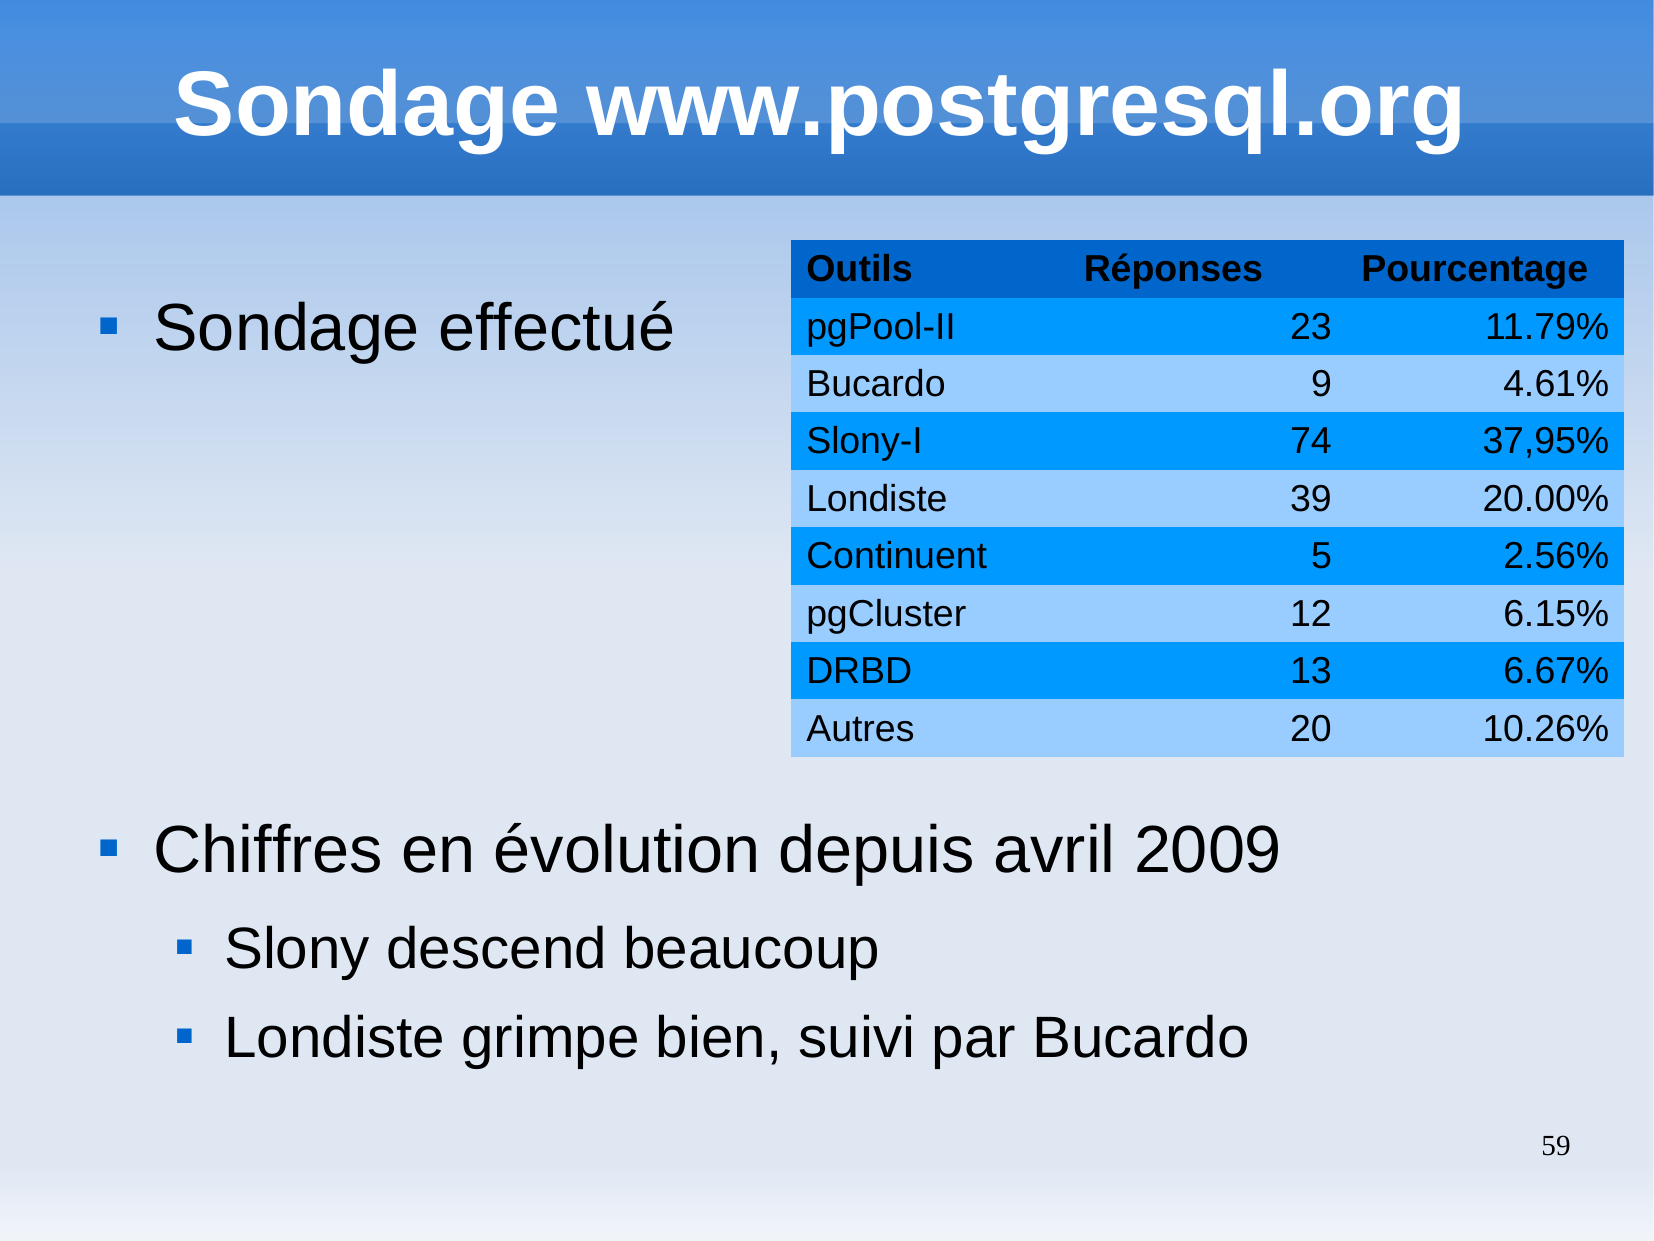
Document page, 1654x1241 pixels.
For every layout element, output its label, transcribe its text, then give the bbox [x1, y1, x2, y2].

picture [0, 0, 1654, 1241]
table_cell 11.79% [1346, 298, 1624, 355]
table_cell 6.15% [1346, 585, 1624, 642]
list Sondage effectué Chiffres en évolution depuis avril 2009 Slony descend beaucoup Londiste grimpe bien, suivi par Bucardo [82, 290, 1571, 1109]
table_cell 39 [1069, 470, 1346, 527]
table_cell 74 [1069, 412, 1346, 470]
table_header Réponses [1069, 240, 1346, 298]
table_header Outils [791, 240, 1069, 298]
table_cell 20.00% [1346, 470, 1624, 527]
table_cell Londiste [791, 470, 1069, 527]
table_cell Continuent [791, 527, 1069, 585]
table_cell 13 [1069, 642, 1346, 699]
table_cell 37,95% [1346, 412, 1624, 470]
table_cell 9 [1069, 355, 1346, 412]
table_cell Autres [791, 699, 1069, 757]
table_cell 12 [1069, 585, 1346, 642]
table_cell 23 [1069, 298, 1346, 355]
table_cell DRBD [791, 642, 1069, 699]
table_cell 4.61% [1346, 355, 1624, 412]
table_cell 6.67% [1346, 642, 1624, 699]
table_cell 2.56% [1346, 527, 1624, 585]
table_cell Slony-I [791, 412, 1069, 470]
table_cell pgPool-II [791, 298, 1069, 355]
table_header Pourcentage [1346, 240, 1624, 298]
title Sondage www.postgresql.org [76, 0, 1565, 208]
table_cell Bucardo [791, 355, 1069, 412]
table_cell pgCluster [791, 585, 1069, 642]
table_cell 20 [1069, 699, 1346, 757]
table_cell 10.26% [1346, 699, 1624, 757]
table_cell 5 [1069, 527, 1346, 585]
